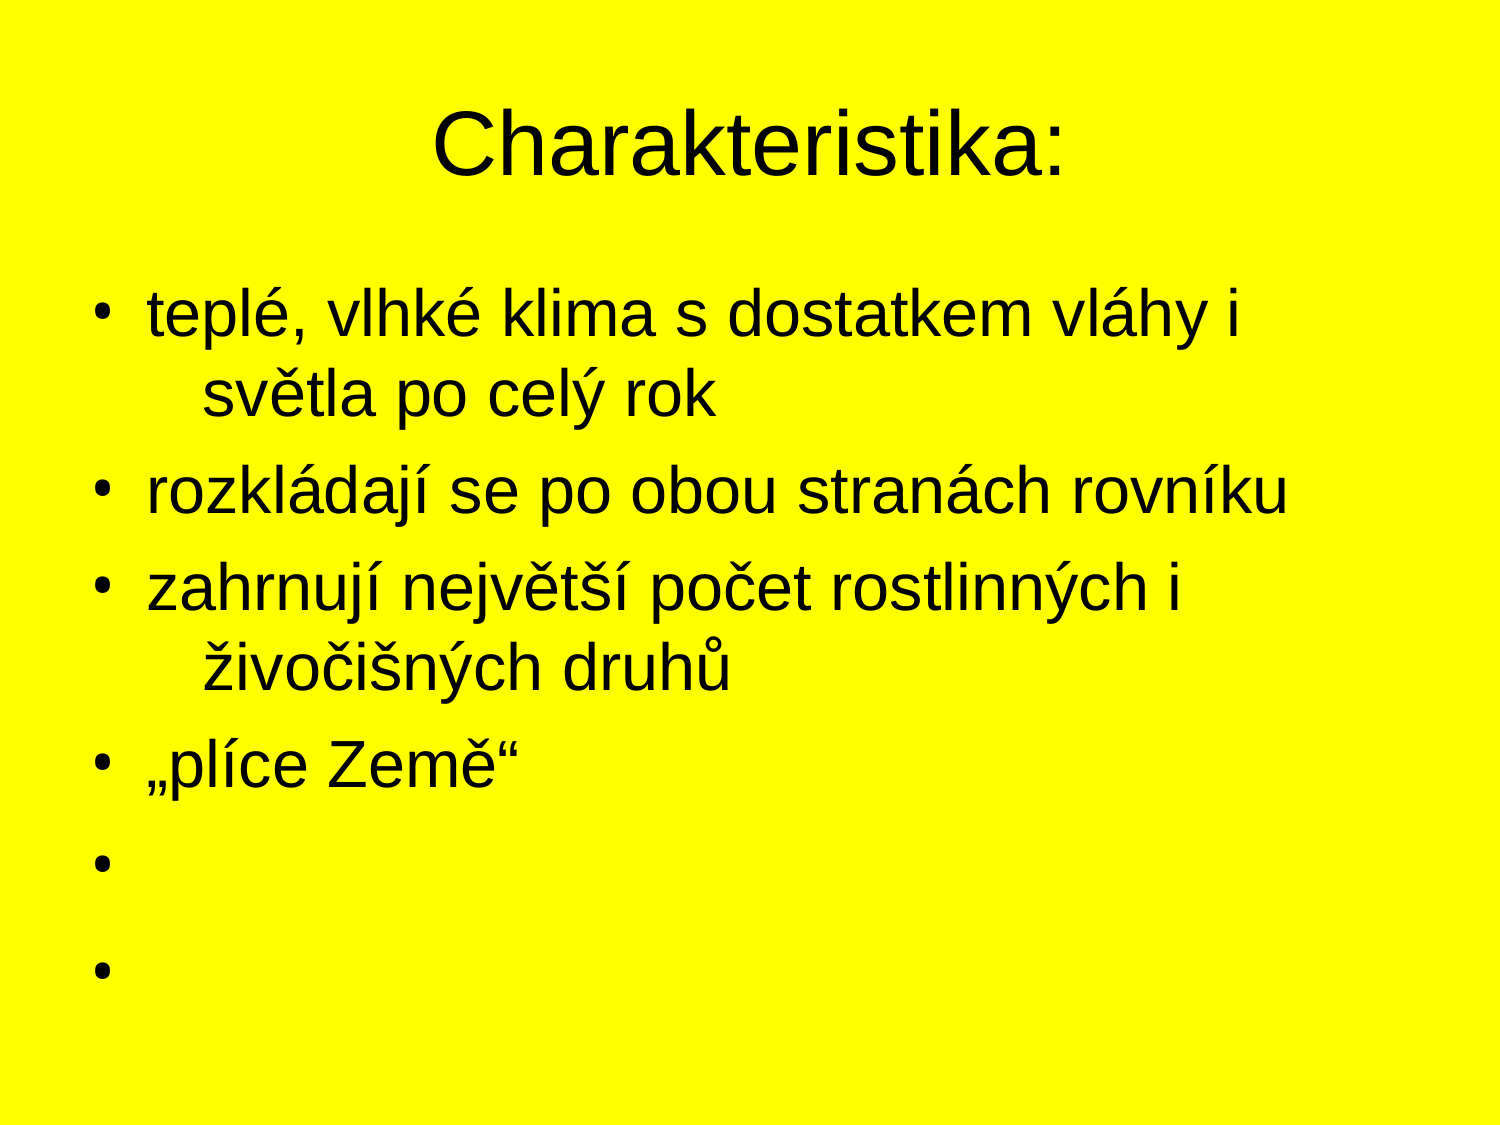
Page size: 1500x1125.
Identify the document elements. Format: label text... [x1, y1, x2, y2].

title Charakteristika: [75, 45, 1426, 233]
list teplé, vlhké klima s dostatkem vláhy i světla po celý rok rozkládají se po obou stranách rovníku zahrnují největší počet rostlinných i živočišných druhů „plíce Země“ [75, 262, 1426, 1005]
